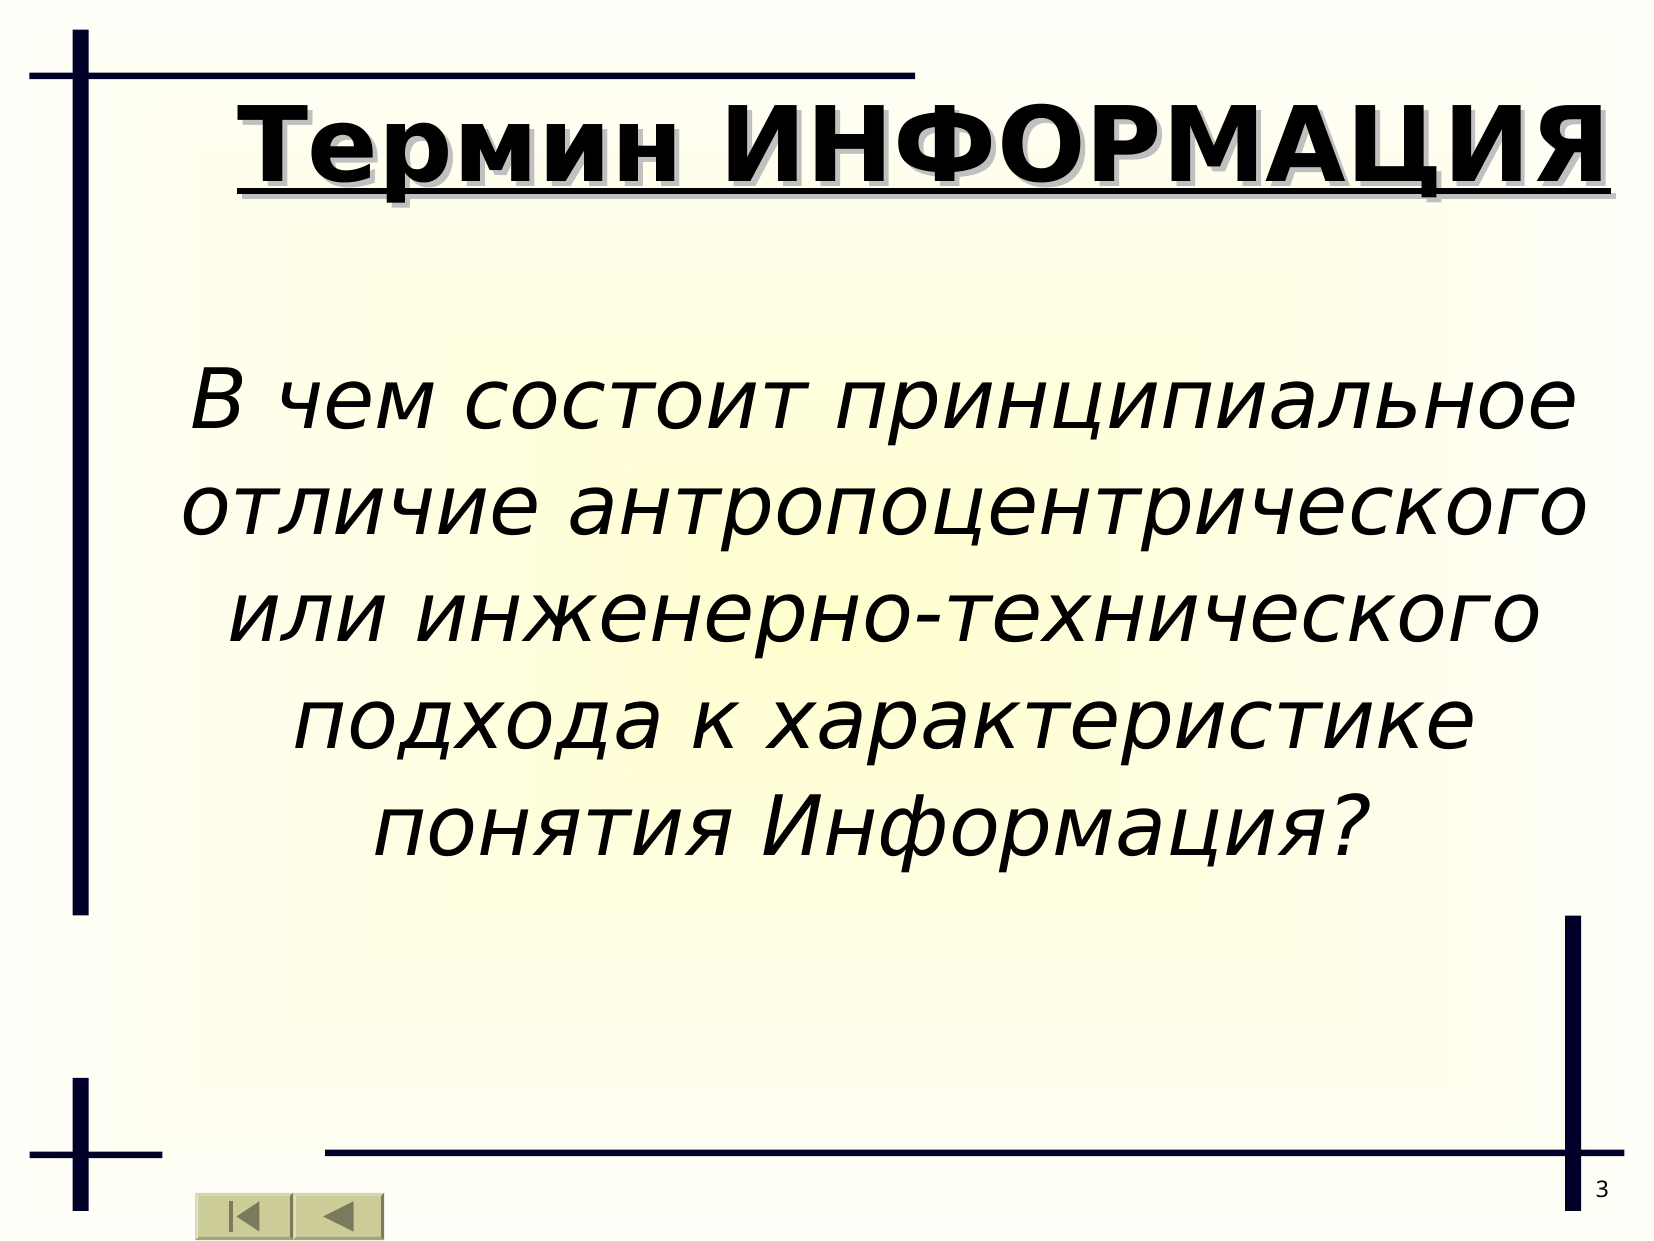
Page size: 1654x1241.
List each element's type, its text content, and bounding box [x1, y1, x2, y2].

text_box Термин ИНФОРМАЦИЯ [195, 76, 1654, 214]
text_box [196, 1192, 385, 1241]
text_box В чем состоит принципиальное отличие антропоцентрического или инженерно-технического подхода к характеристике понятия Информация? [162, 333, 1609, 883]
